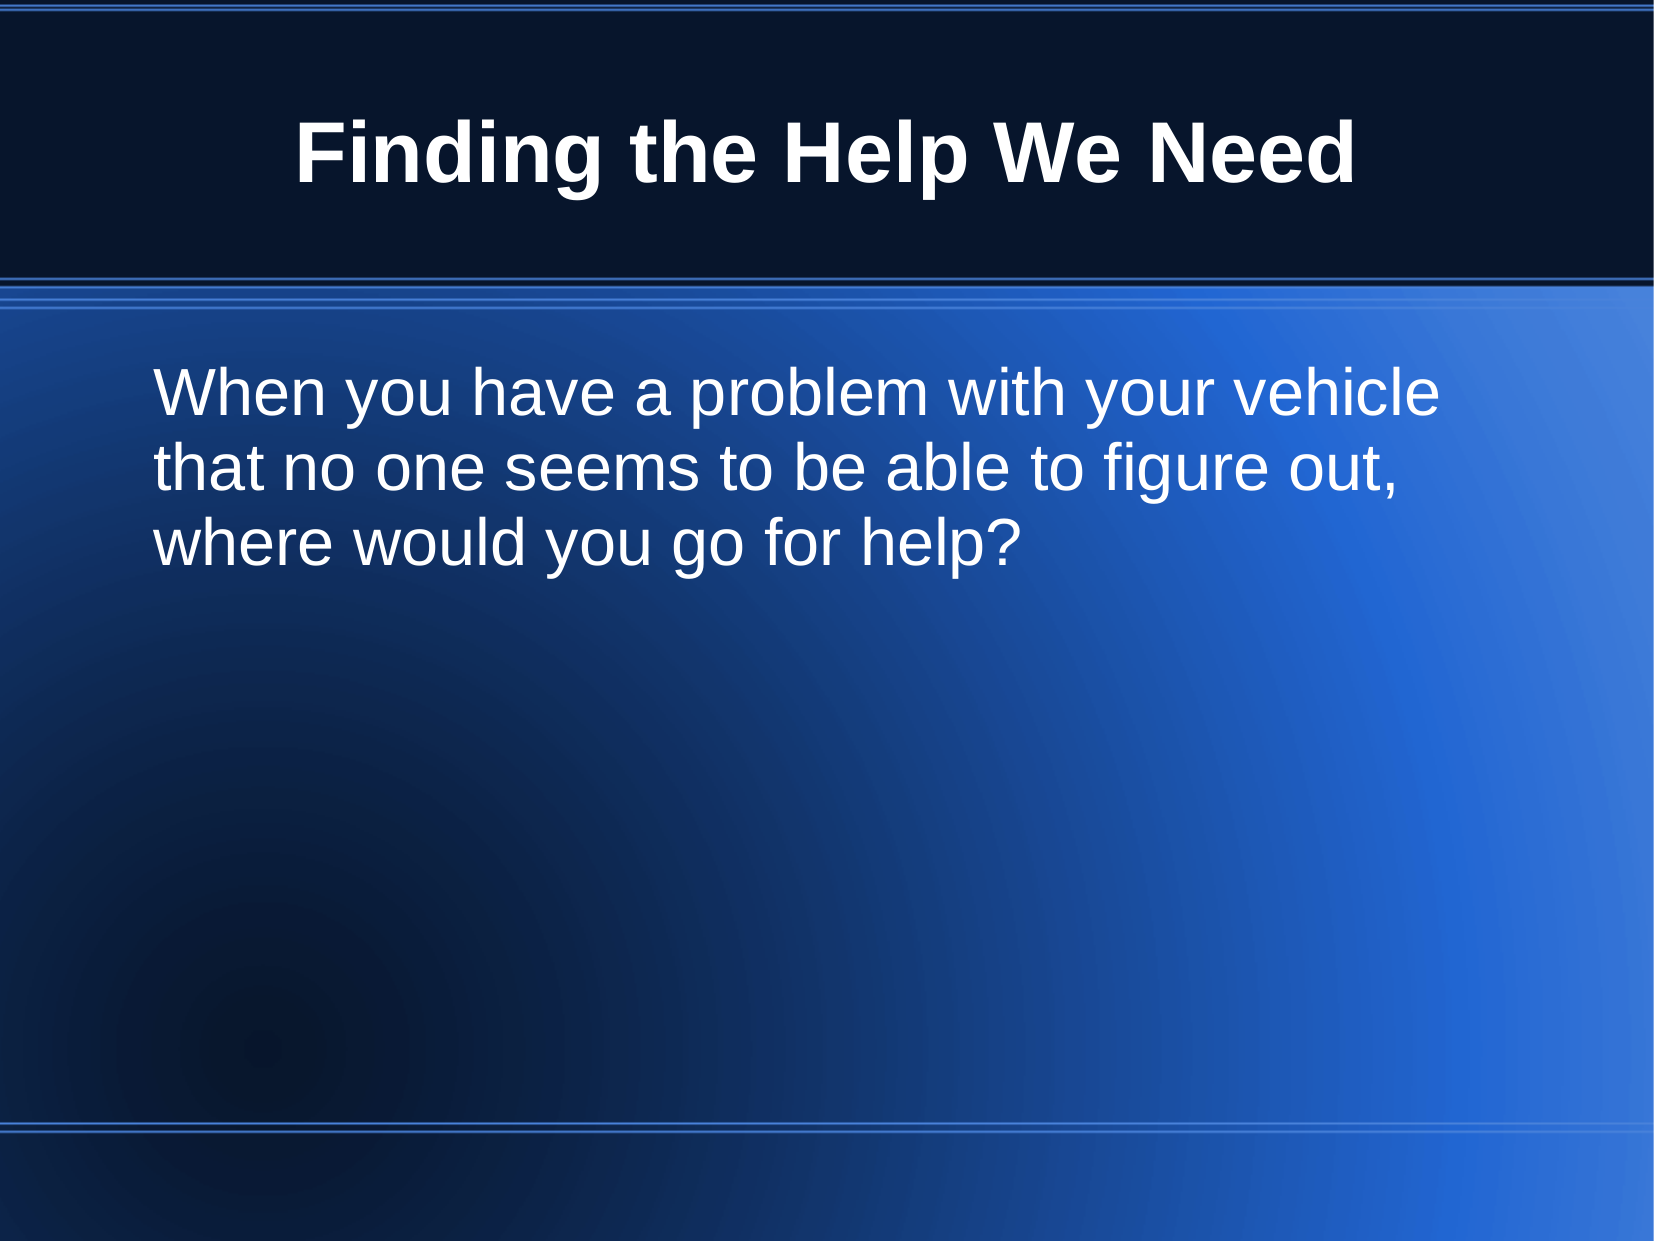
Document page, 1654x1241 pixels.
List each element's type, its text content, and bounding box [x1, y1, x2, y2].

picture [0, 0, 1654, 1241]
title Finding the Help We Need [82, 49, 1571, 257]
list When you have a problem with your vehicle that no one seems to be able to figure out, where would you go for help? [82, 355, 1571, 1058]
